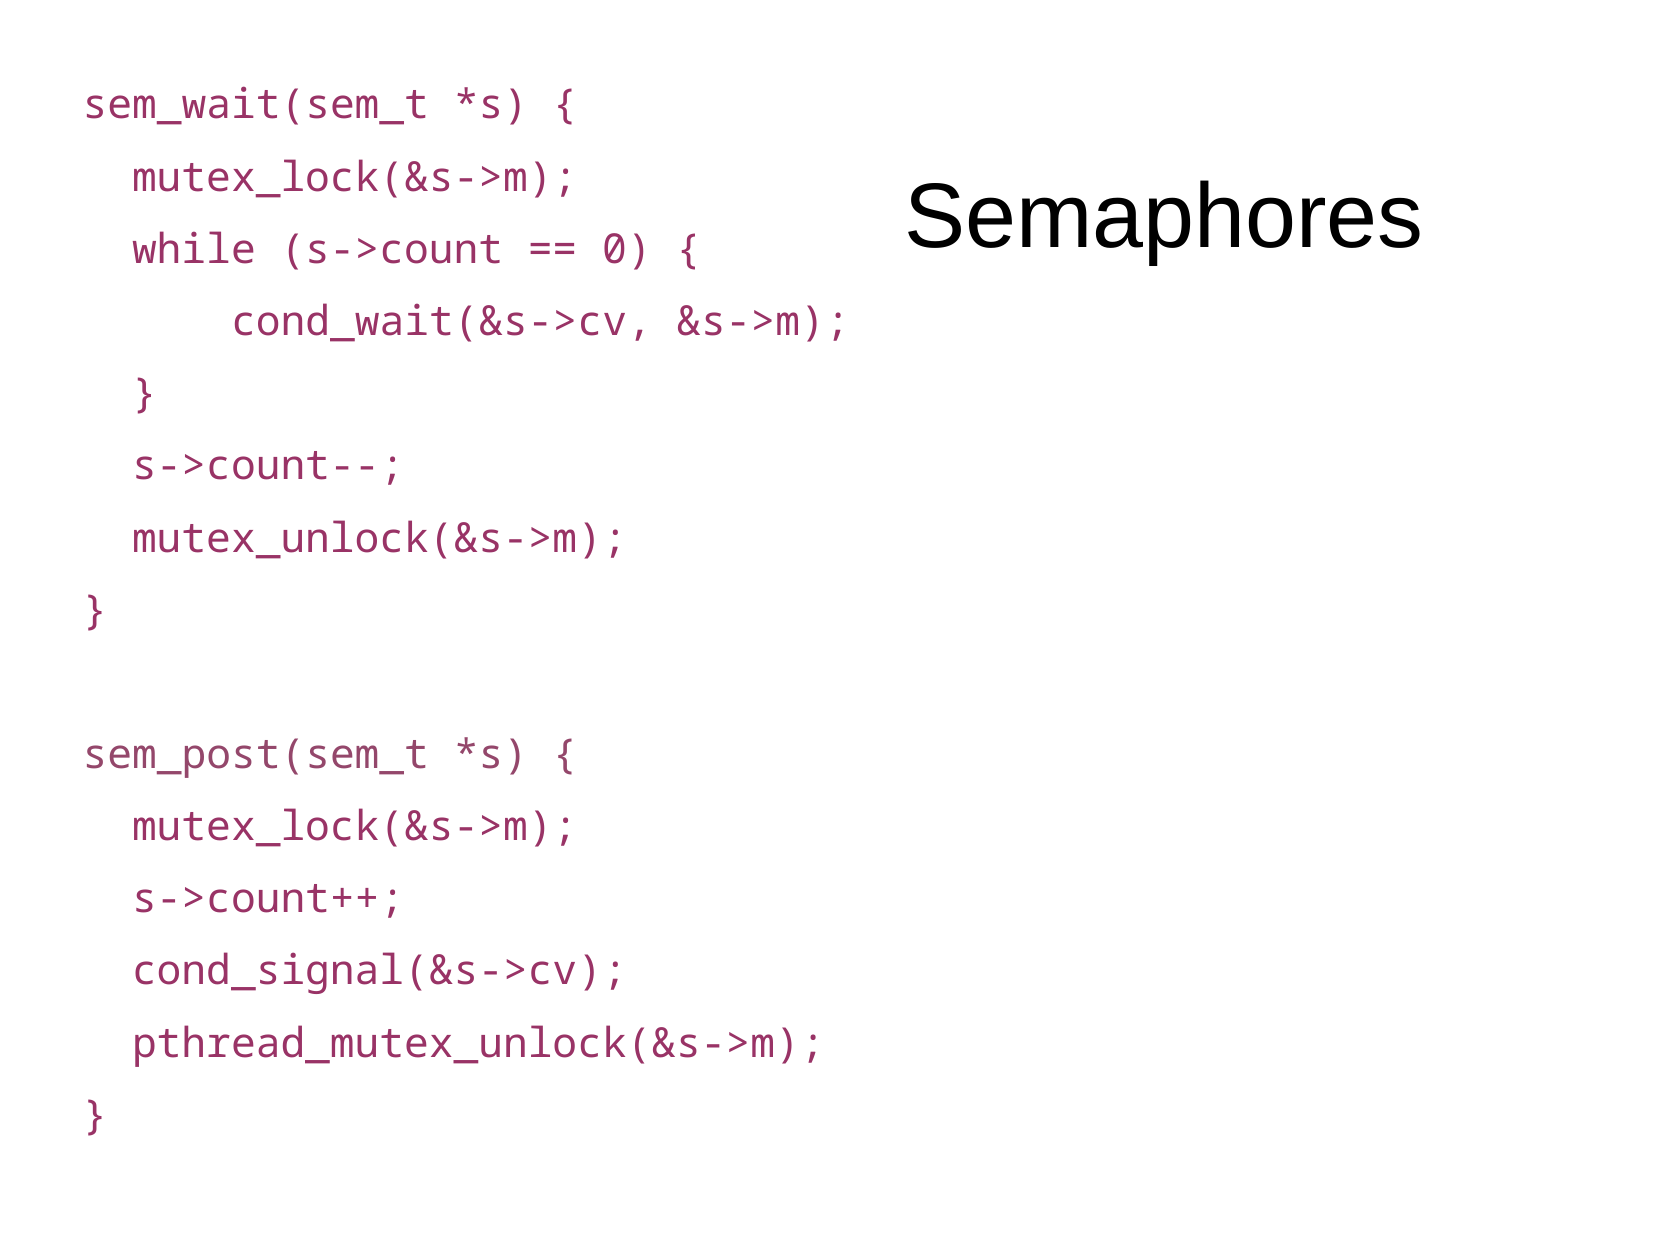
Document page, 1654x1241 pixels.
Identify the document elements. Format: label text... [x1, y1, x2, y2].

title Semaphores [716, 112, 1613, 320]
list sem_wait(sem_t *s) { mutex_lock(&s->m); while (s->count == 0) { cond_wait(&s->cv, &s->m); } s->count--; mutex_unlock(&s->m); } sem_post(sem_t *s) { mutex_lock(&s->m); s->count++; cond_signal(&s->cv); pthread_mutex_unlock(&s->m); } [82, 75, 1571, 1163]
